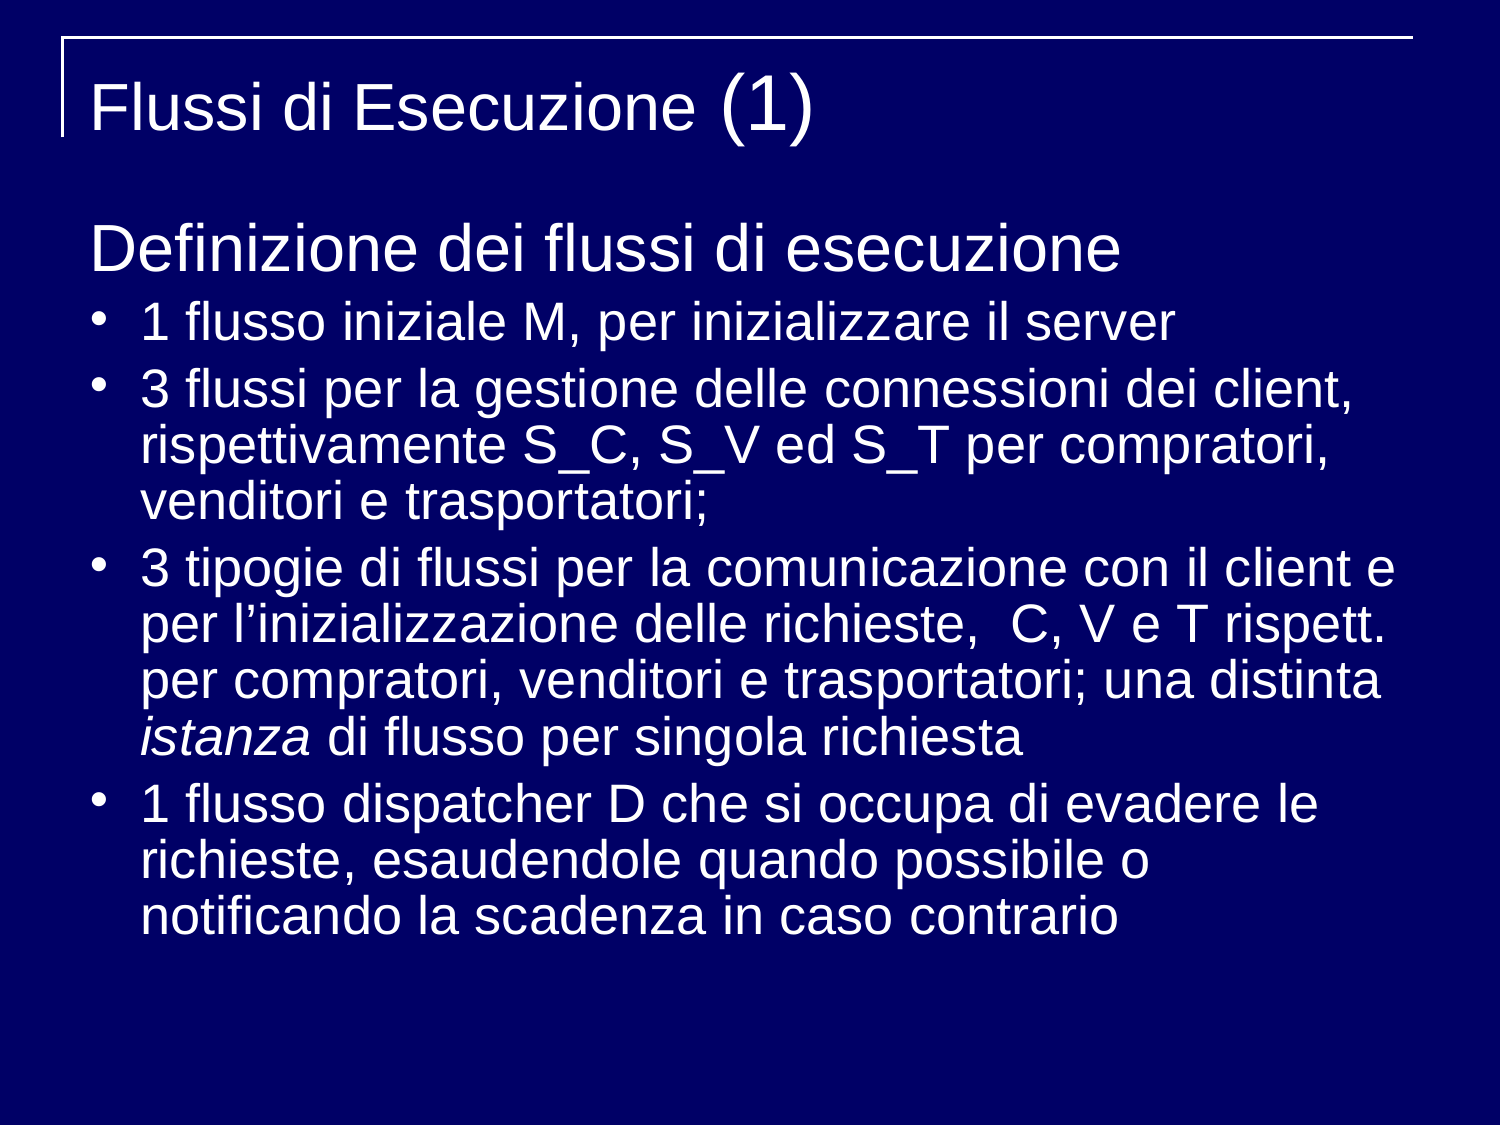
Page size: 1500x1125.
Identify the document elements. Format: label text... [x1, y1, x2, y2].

list Definizione dei flussi di esecuzione 1 flusso iniziale M, per inizializzare il server 3 flussi per la gestione delle connessioni dei client, rispettivamente S_C, S_V ed S_T per compratori, venditori e trasportatori; 3 tipogie di flussi per la comunicazione con il client e per l’inizializzazione delle richieste, C, V e T rispett. per compratori, venditori e trasportatori; una distinta istanza di flusso per singola richiesta 1 flusso dispatcher D che si occupa di evadere le richieste, esaudendole quando possibile o notificando la scadenza in caso contrario [74, 207, 1425, 1074]
title Flussi di Esecuzione (1)‏ [75, 38, 1423, 164]
